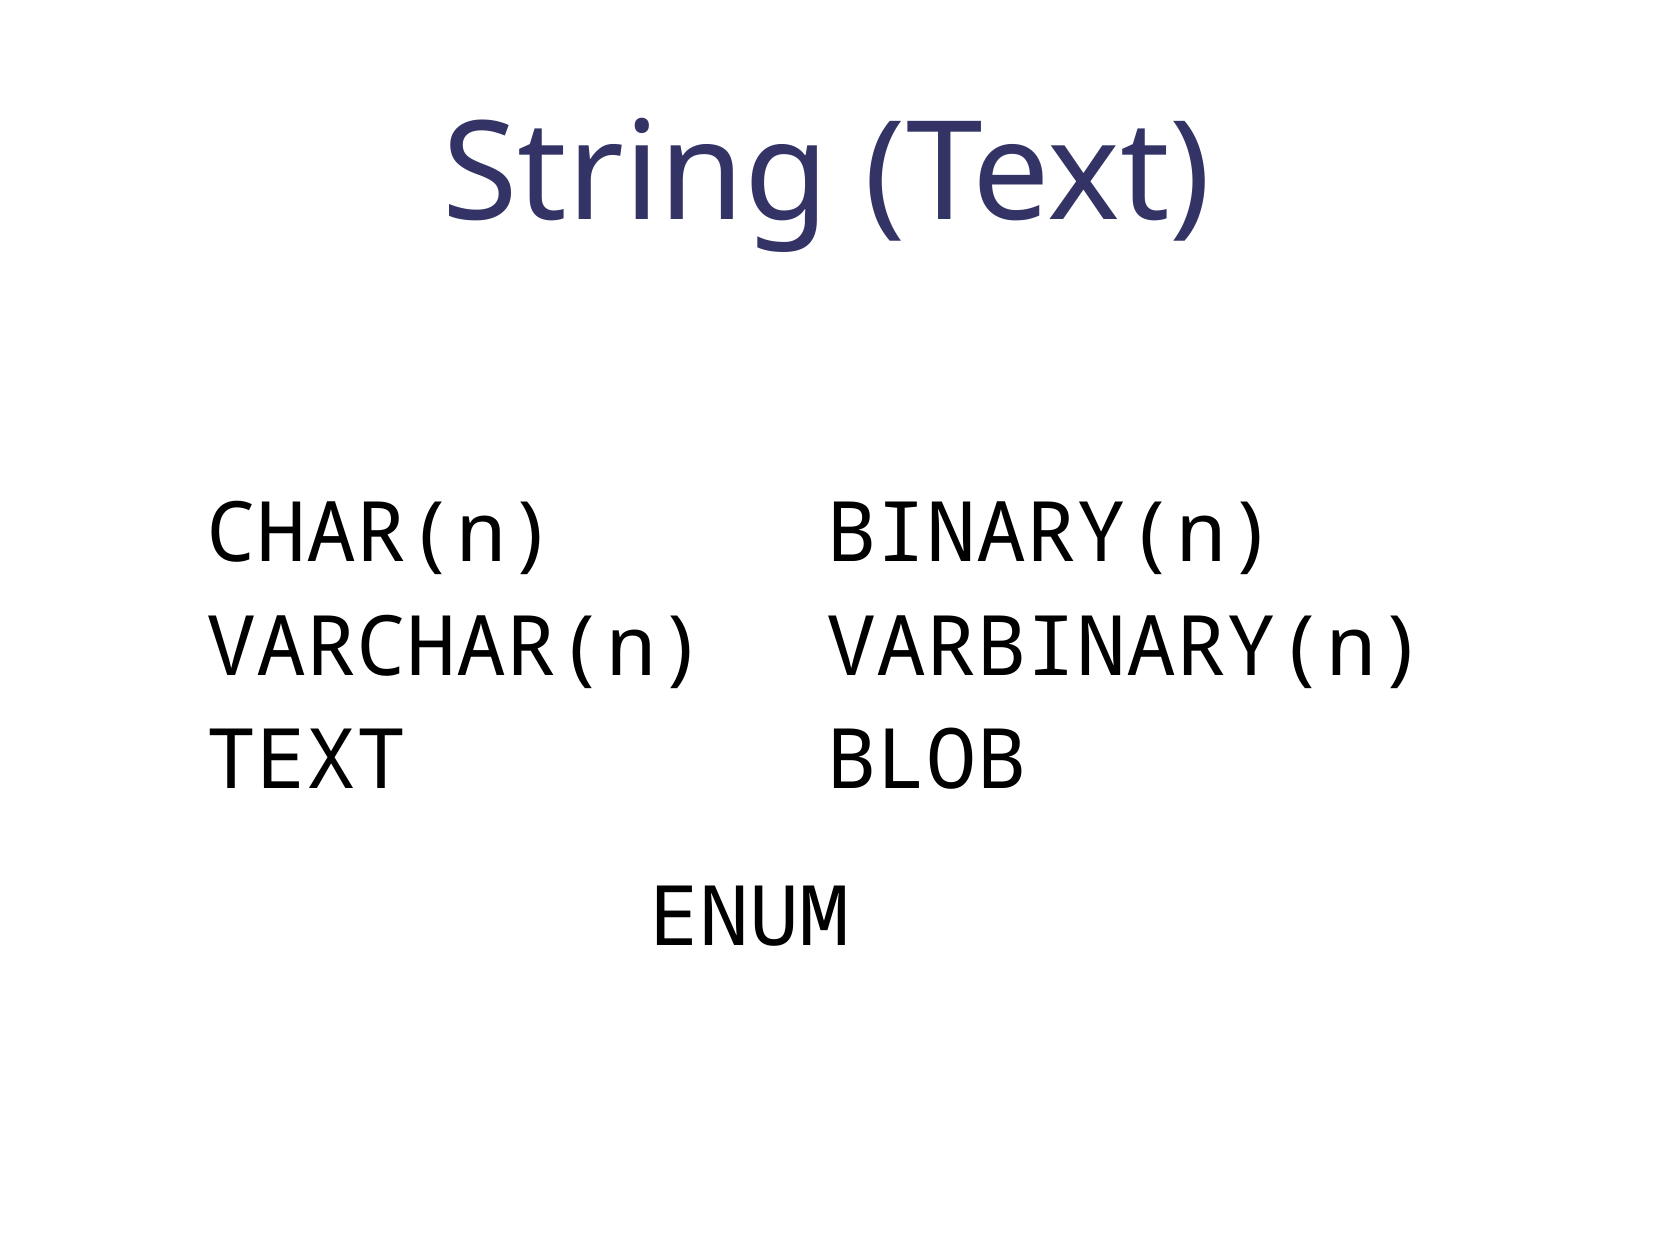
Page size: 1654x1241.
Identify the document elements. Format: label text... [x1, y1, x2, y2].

text_box BINARY(n) VARBINARY(n) BLOB [826, 472, 1477, 798]
subtitle CHAR(n) VARCHAR(n) TEXT [206, 472, 826, 798]
text_box ENUM [649, 856, 1300, 1063]
title String (Text) [4, 70, 1651, 263]
